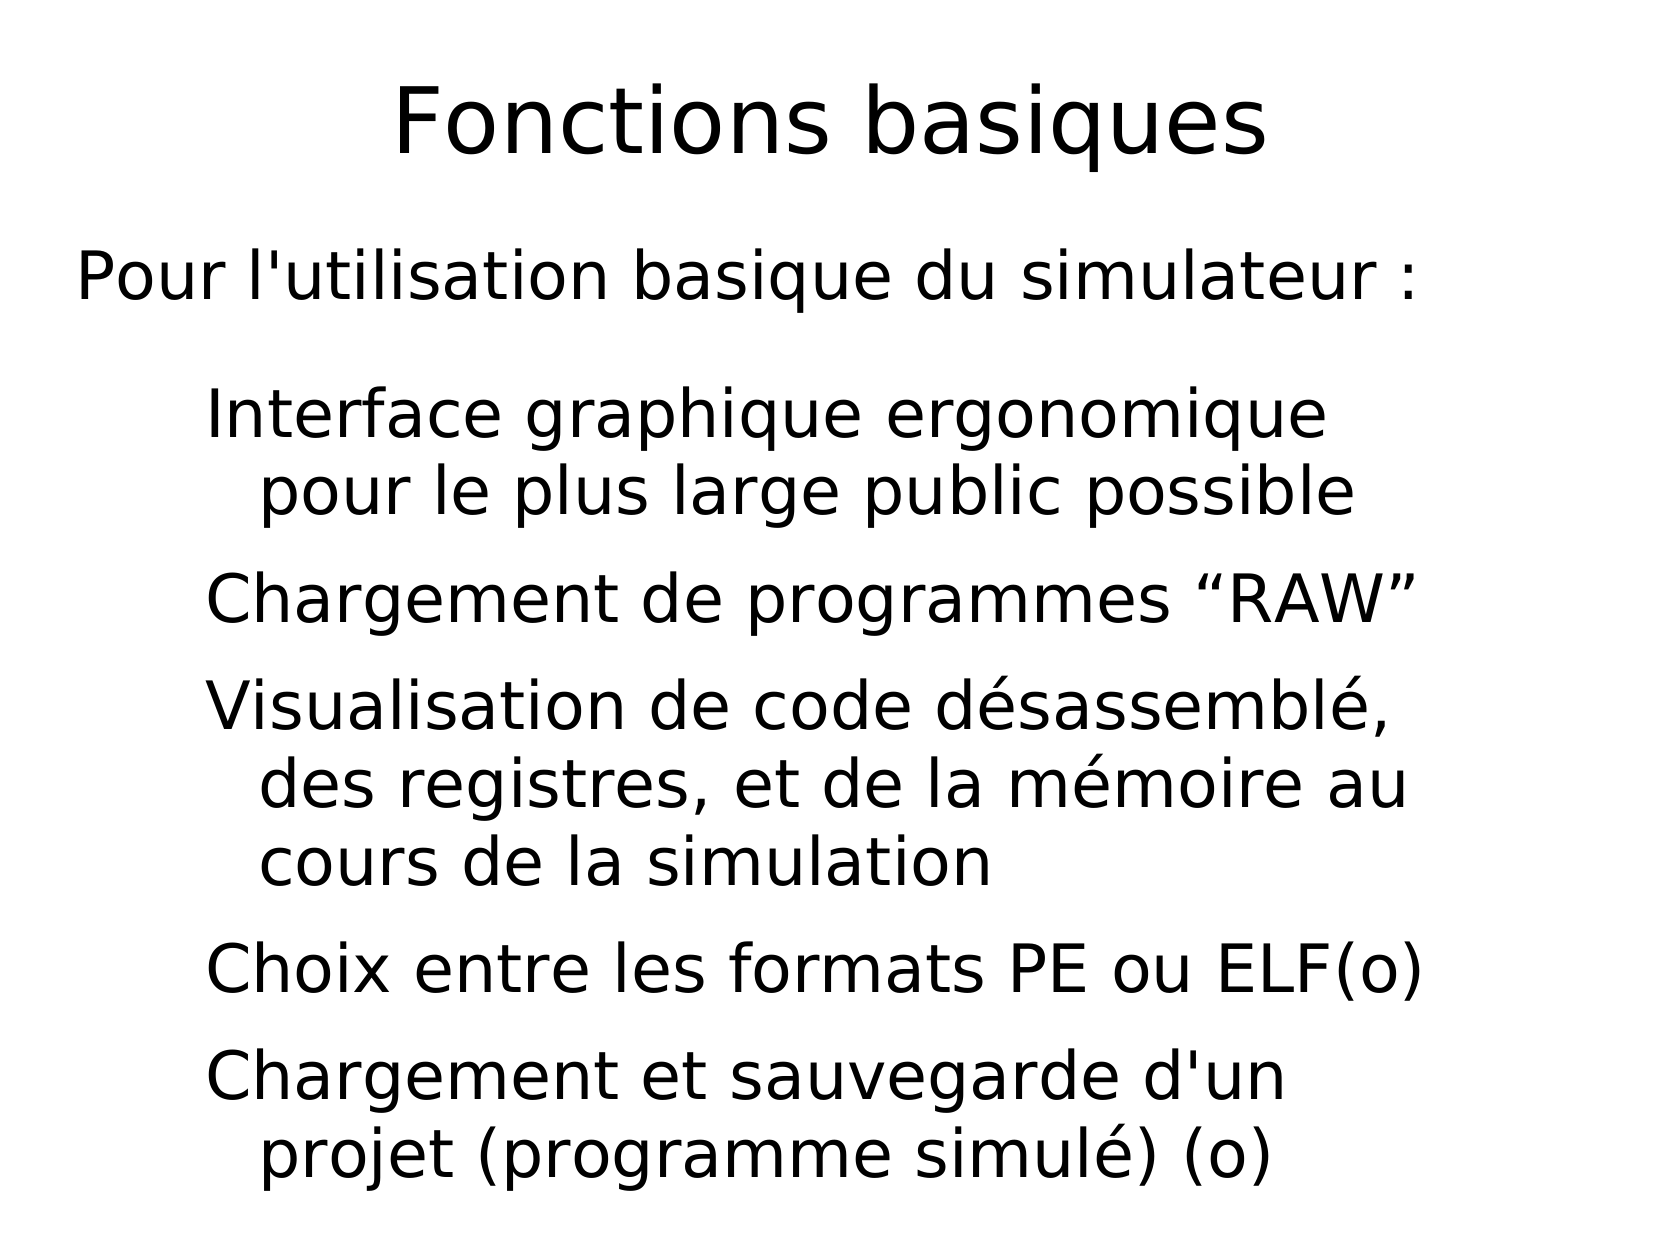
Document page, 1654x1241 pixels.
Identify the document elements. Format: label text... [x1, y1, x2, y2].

text_box Pour l'utilisation basique du simulateur : [75, 215, 1568, 338]
title Fonctions basiques [86, 17, 1576, 226]
list Interface graphique ergonomique pour le plus large public possible Chargement de programmes “RAW” Visualisation de code désassemblé, des registres, et de la mémoire au cours de la simulation Choix entre les formats PE ou ELF(o) Chargement et sauvegarde d'un projet (programme simulé) (o) [187, 375, 1501, 1201]
